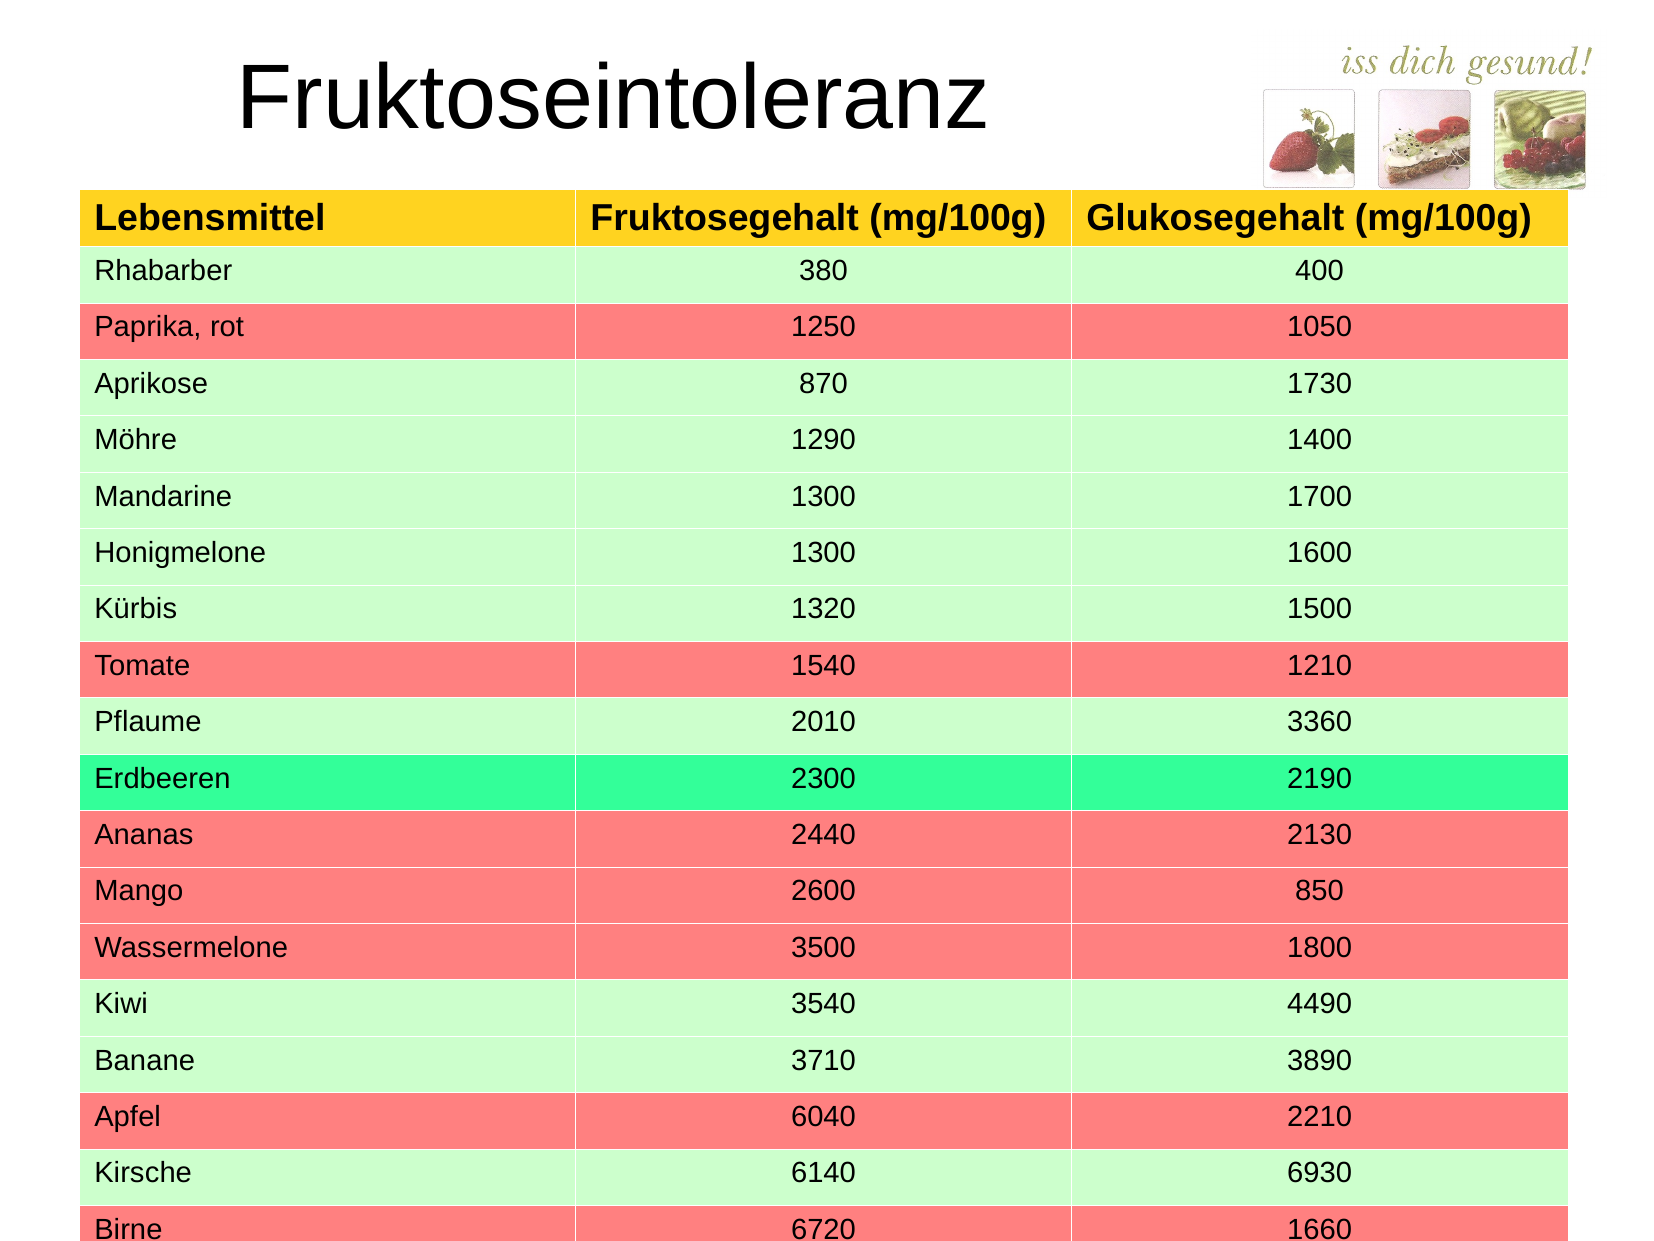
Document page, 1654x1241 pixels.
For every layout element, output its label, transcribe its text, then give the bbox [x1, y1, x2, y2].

table_cell 1700 [1072, 473, 1568, 528]
table_cell 2210 [1072, 1093, 1568, 1149]
table_header Fruktosegehalt (mg/100g) [576, 190, 1071, 246]
table_cell 1210 [1072, 642, 1568, 697]
table_cell Honigmelone [80, 529, 575, 585]
table_cell 1320 [576, 586, 1071, 641]
table_cell 2300 [576, 755, 1071, 810]
table_cell 6140 [576, 1150, 1071, 1205]
table_cell Apfel [80, 1093, 575, 1149]
table_cell 1250 [576, 304, 1071, 359]
table_cell Rhabarber [80, 247, 575, 303]
table_cell Pflaume [80, 698, 575, 754]
table_cell Banane [80, 1037, 575, 1092]
table_cell 3360 [1072, 698, 1568, 754]
table_cell 3890 [1072, 1037, 1568, 1092]
table_cell 2010 [576, 698, 1071, 754]
table_cell Erdbeeren [80, 755, 575, 810]
table_cell 380 [576, 247, 1071, 303]
table_cell Mango [80, 868, 575, 923]
table_cell 1300 [576, 529, 1071, 585]
table_cell Kürbis [80, 586, 575, 641]
table_cell Kirsche [80, 1150, 575, 1205]
table_cell Möhre [80, 416, 575, 472]
table_cell 2600 [576, 868, 1071, 923]
table_cell 1050 [1072, 304, 1568, 359]
table_cell Kiwi [80, 980, 575, 1036]
table_cell Birne [80, 1206, 575, 1241]
title Fruktoseintoleranz [0, 0, 1359, 201]
table_cell 3710 [576, 1037, 1071, 1092]
table_cell 1500 [1072, 586, 1568, 641]
table_cell 870 [576, 360, 1071, 415]
table_cell 6040 [576, 1093, 1071, 1149]
table_cell Mandarine [80, 473, 575, 528]
table_cell 2130 [1072, 811, 1568, 867]
table_cell Tomate [80, 642, 575, 697]
table_cell 1600 [1072, 529, 1568, 585]
table_cell 1400 [1072, 416, 1568, 472]
table_cell 1540 [576, 642, 1071, 697]
table_cell 2190 [1072, 755, 1568, 810]
table_cell 6720 [576, 1206, 1071, 1241]
table_cell 400 [1072, 247, 1568, 303]
table_cell 3500 [576, 924, 1071, 979]
table_header Glukosegehalt (mg/100g) [1072, 190, 1568, 246]
picture [1359, 29, 1607, 198]
table_cell 6930 [1072, 1150, 1568, 1205]
table_cell 2440 [576, 811, 1071, 867]
table_cell 1290 [576, 416, 1071, 472]
table_cell Wassermelone [80, 924, 575, 979]
table_cell 1800 [1072, 924, 1568, 979]
table_cell Aprikose [80, 360, 575, 415]
table_cell 3540 [576, 980, 1071, 1036]
table_cell Paprika, rot [80, 304, 575, 359]
table_cell 1730 [1072, 360, 1568, 415]
table_header Lebensmittel [80, 190, 575, 246]
table_cell 850 [1072, 868, 1568, 923]
table_cell 1660 [1072, 1206, 1568, 1241]
table_cell 1300 [576, 473, 1071, 528]
table_cell Ananas [80, 811, 575, 867]
table_cell 4490 [1072, 980, 1568, 1036]
